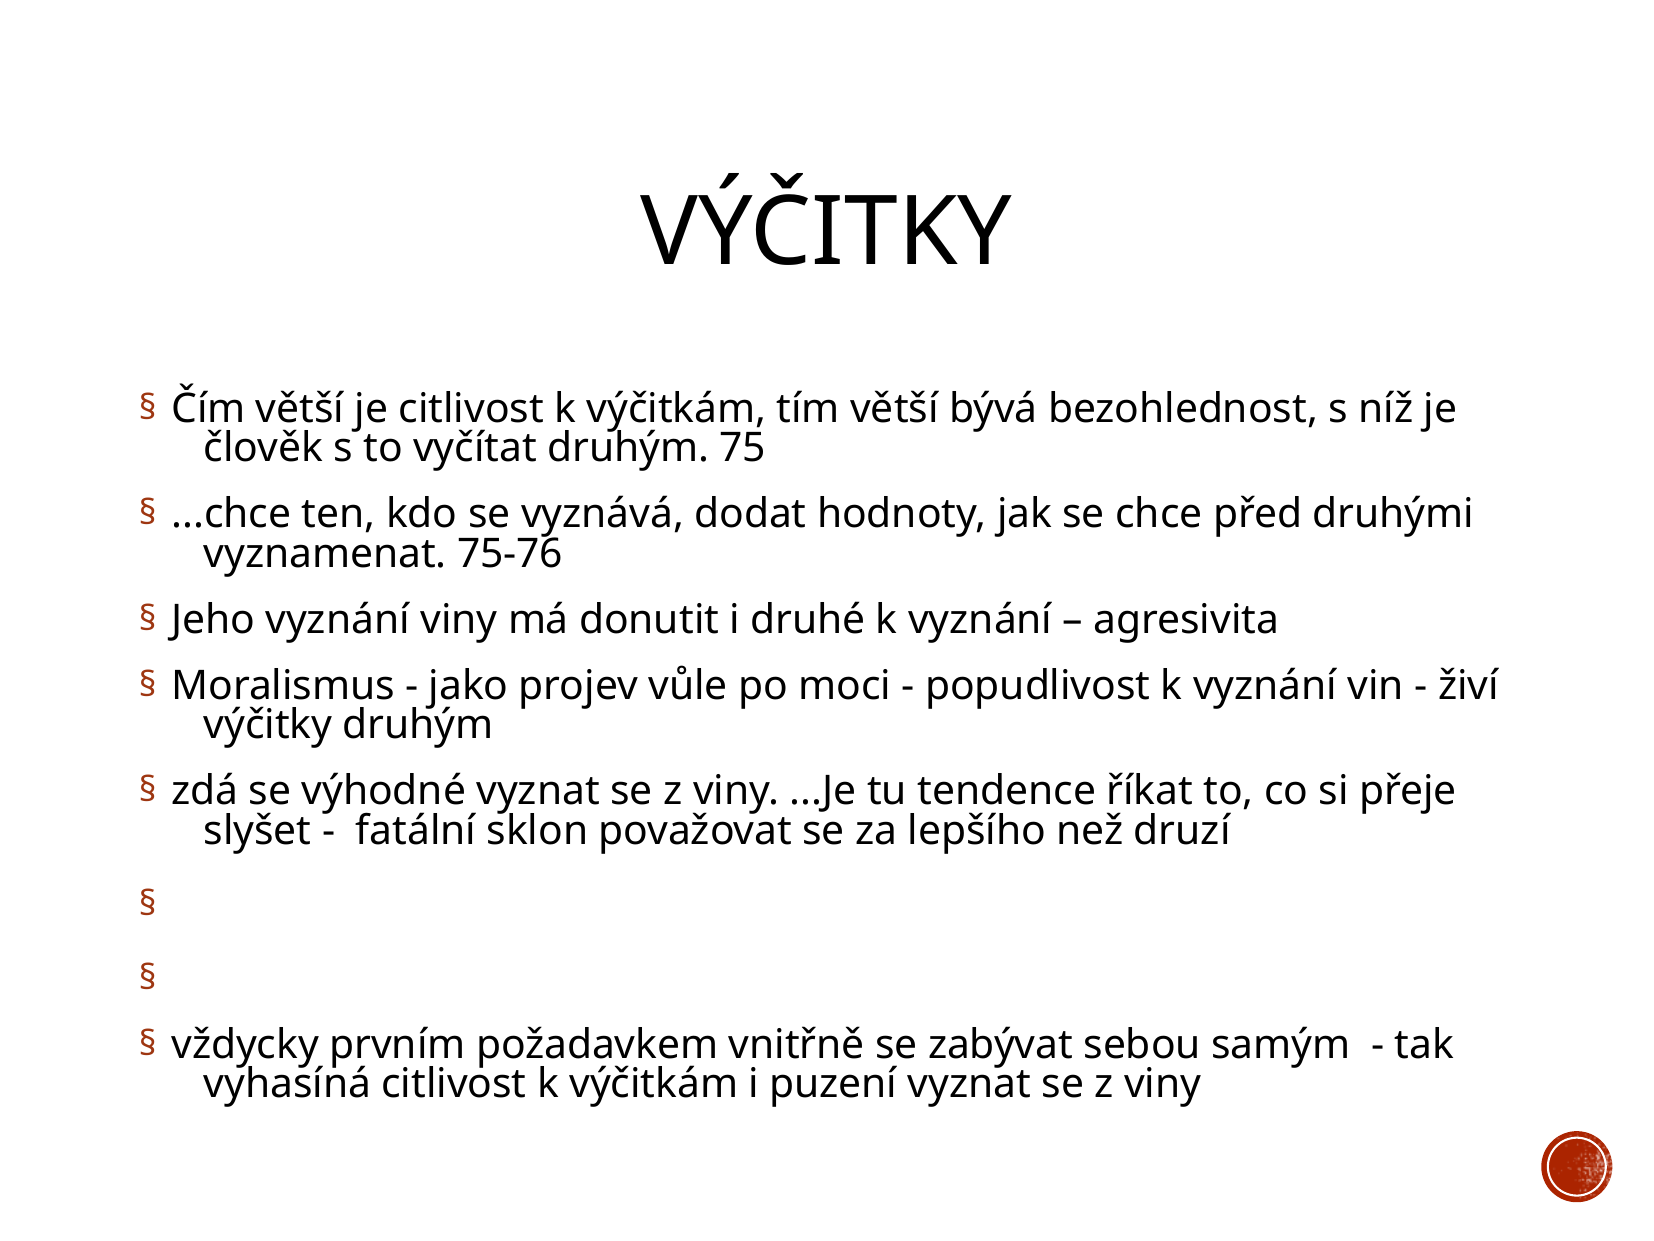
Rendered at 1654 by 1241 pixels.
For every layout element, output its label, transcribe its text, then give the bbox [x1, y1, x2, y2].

title Výčitky [124, 87, 1530, 379]
list Čím větší je citlivost k výčitkám, tím větší bývá bezohlednost, s níž je člověk s to vyčítat druhým. 75 ...chce ten, kdo se vyznává, dodat hodnoty, jak se chce před druhými vyznamenat. 75-76 Jeho vyznání viny má donutit i druhé k vyznání – agresivita Moralismus - jako projev vůle po moci - popudlivost k vyznání vin - živí výčitky druhým zdá se výhodné vyznat se z viny. ...Je tu tendence říkat to, co si přeje slyšet - fatální sklon považovat se za lepšího než druzí vždycky prvním požadavkem vnitřně se zabývat sebou samým - tak vyhasíná citlivost k výčitkám i puzení vyznat se z viny [124, 383, 1530, 1117]
